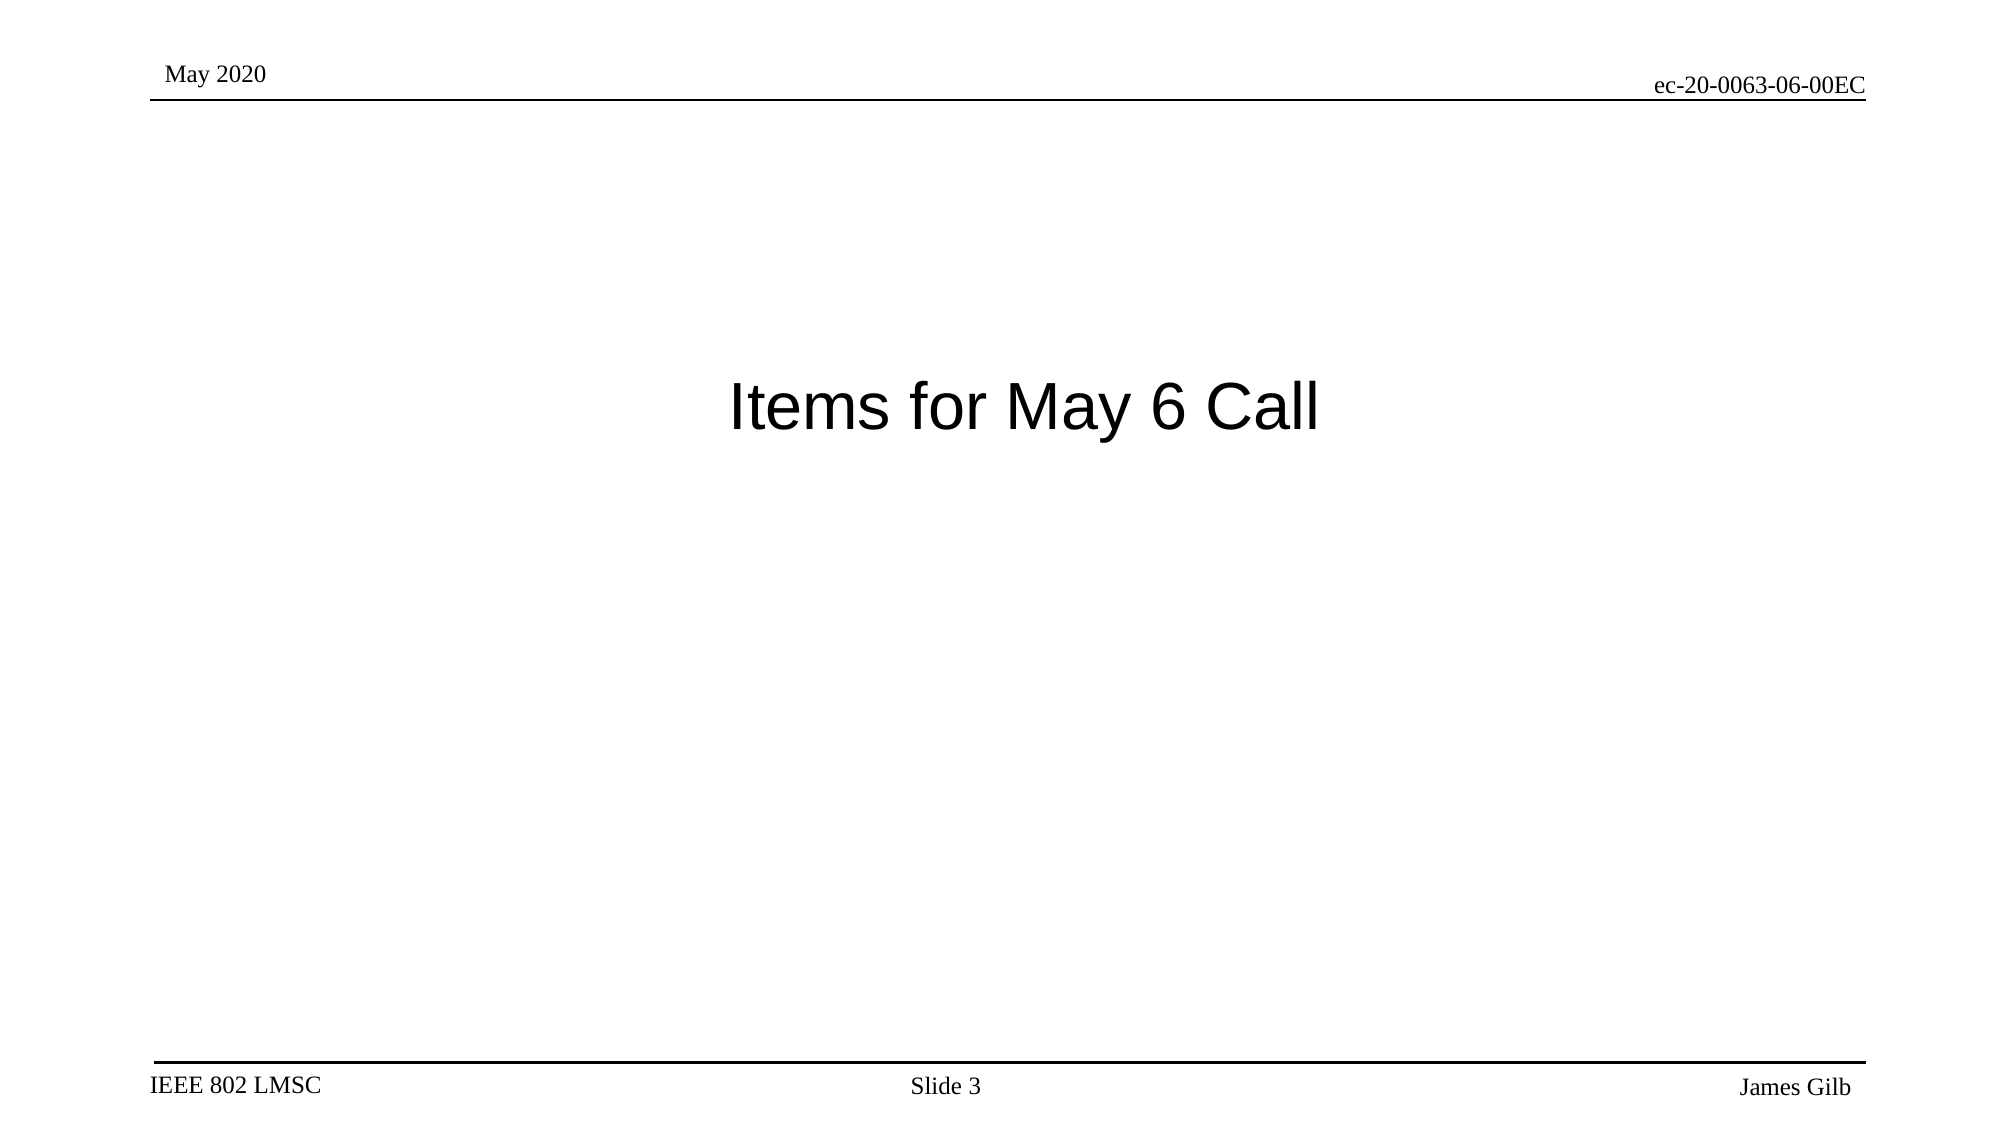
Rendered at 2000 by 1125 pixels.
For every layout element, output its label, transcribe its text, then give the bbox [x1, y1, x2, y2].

subtitle Items for May 6 Call [150, 112, 1900, 693]
